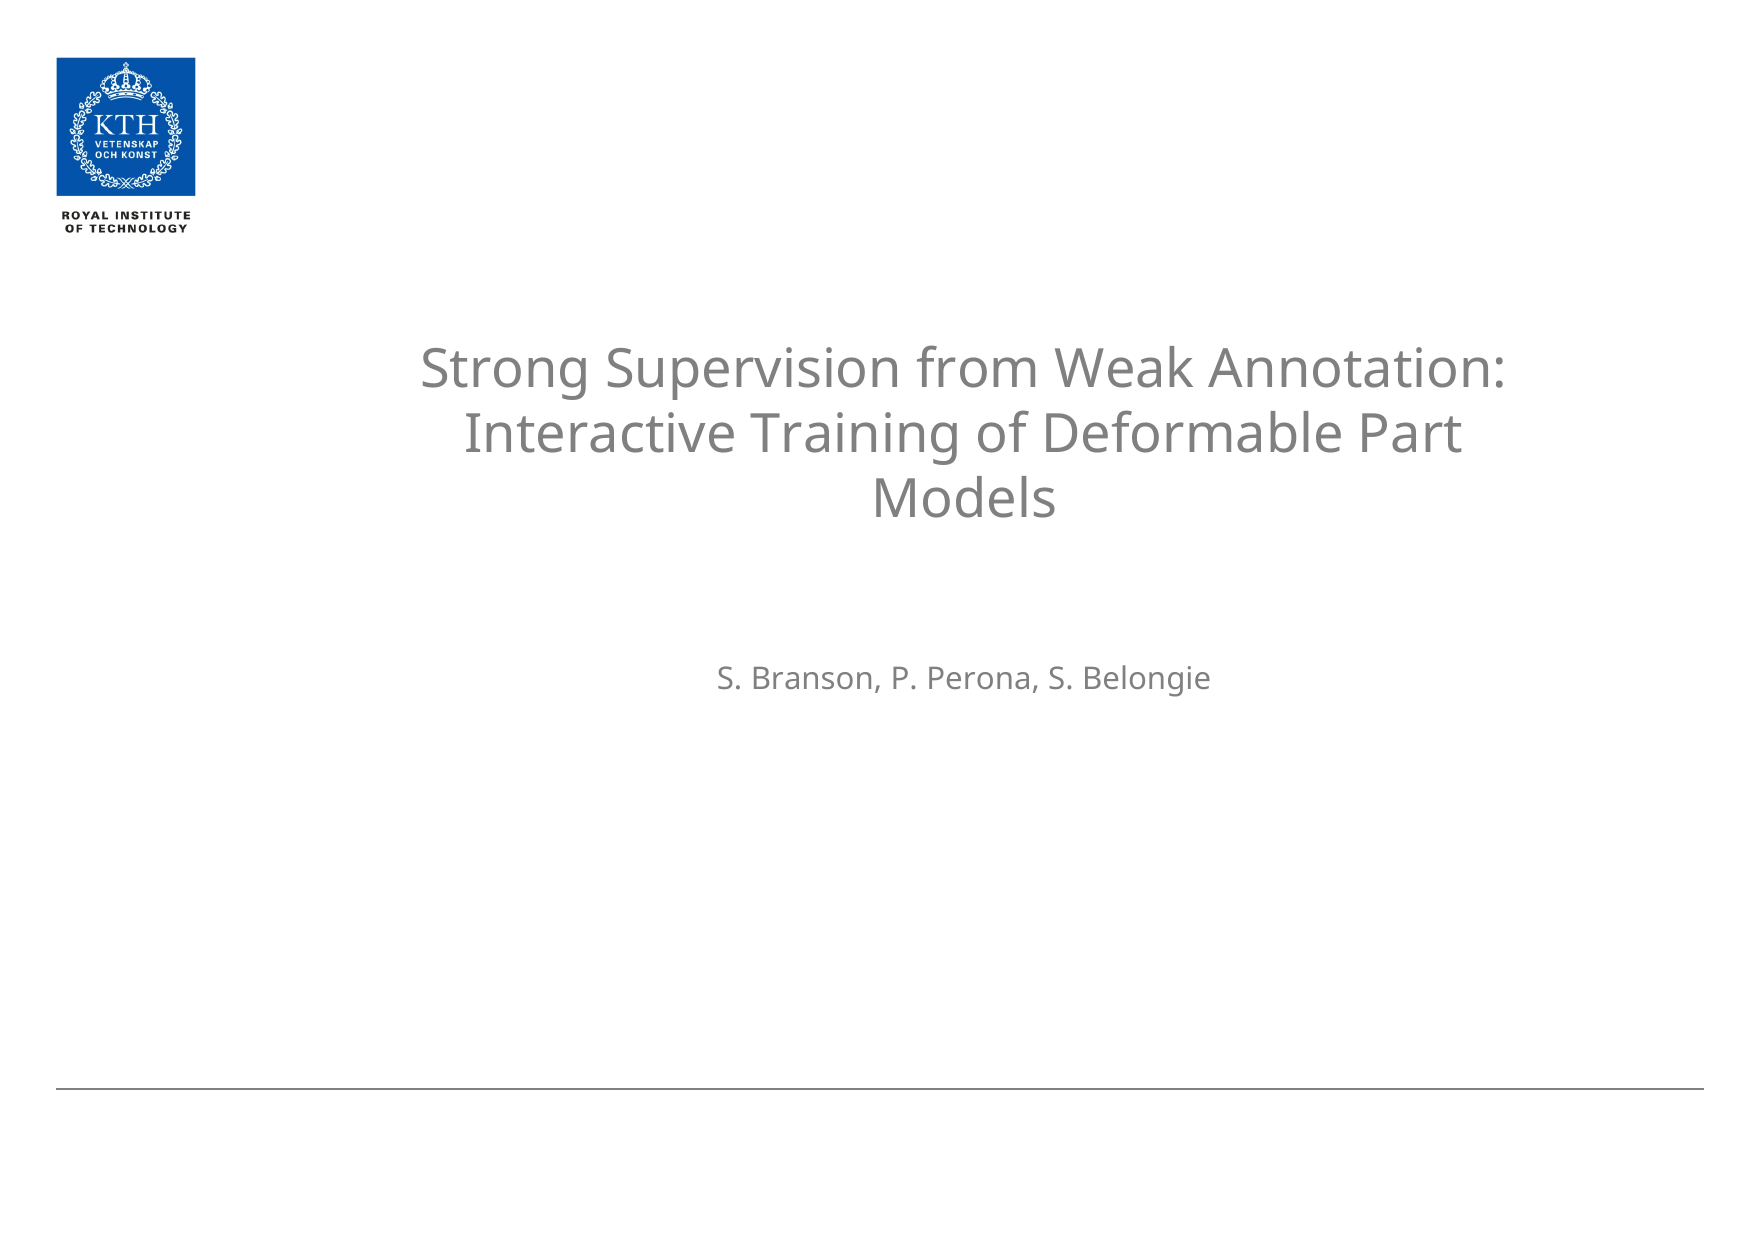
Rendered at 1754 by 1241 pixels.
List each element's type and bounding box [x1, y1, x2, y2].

subtitle [349, 69, 1663, 1073]
picture [56, 57, 196, 234]
